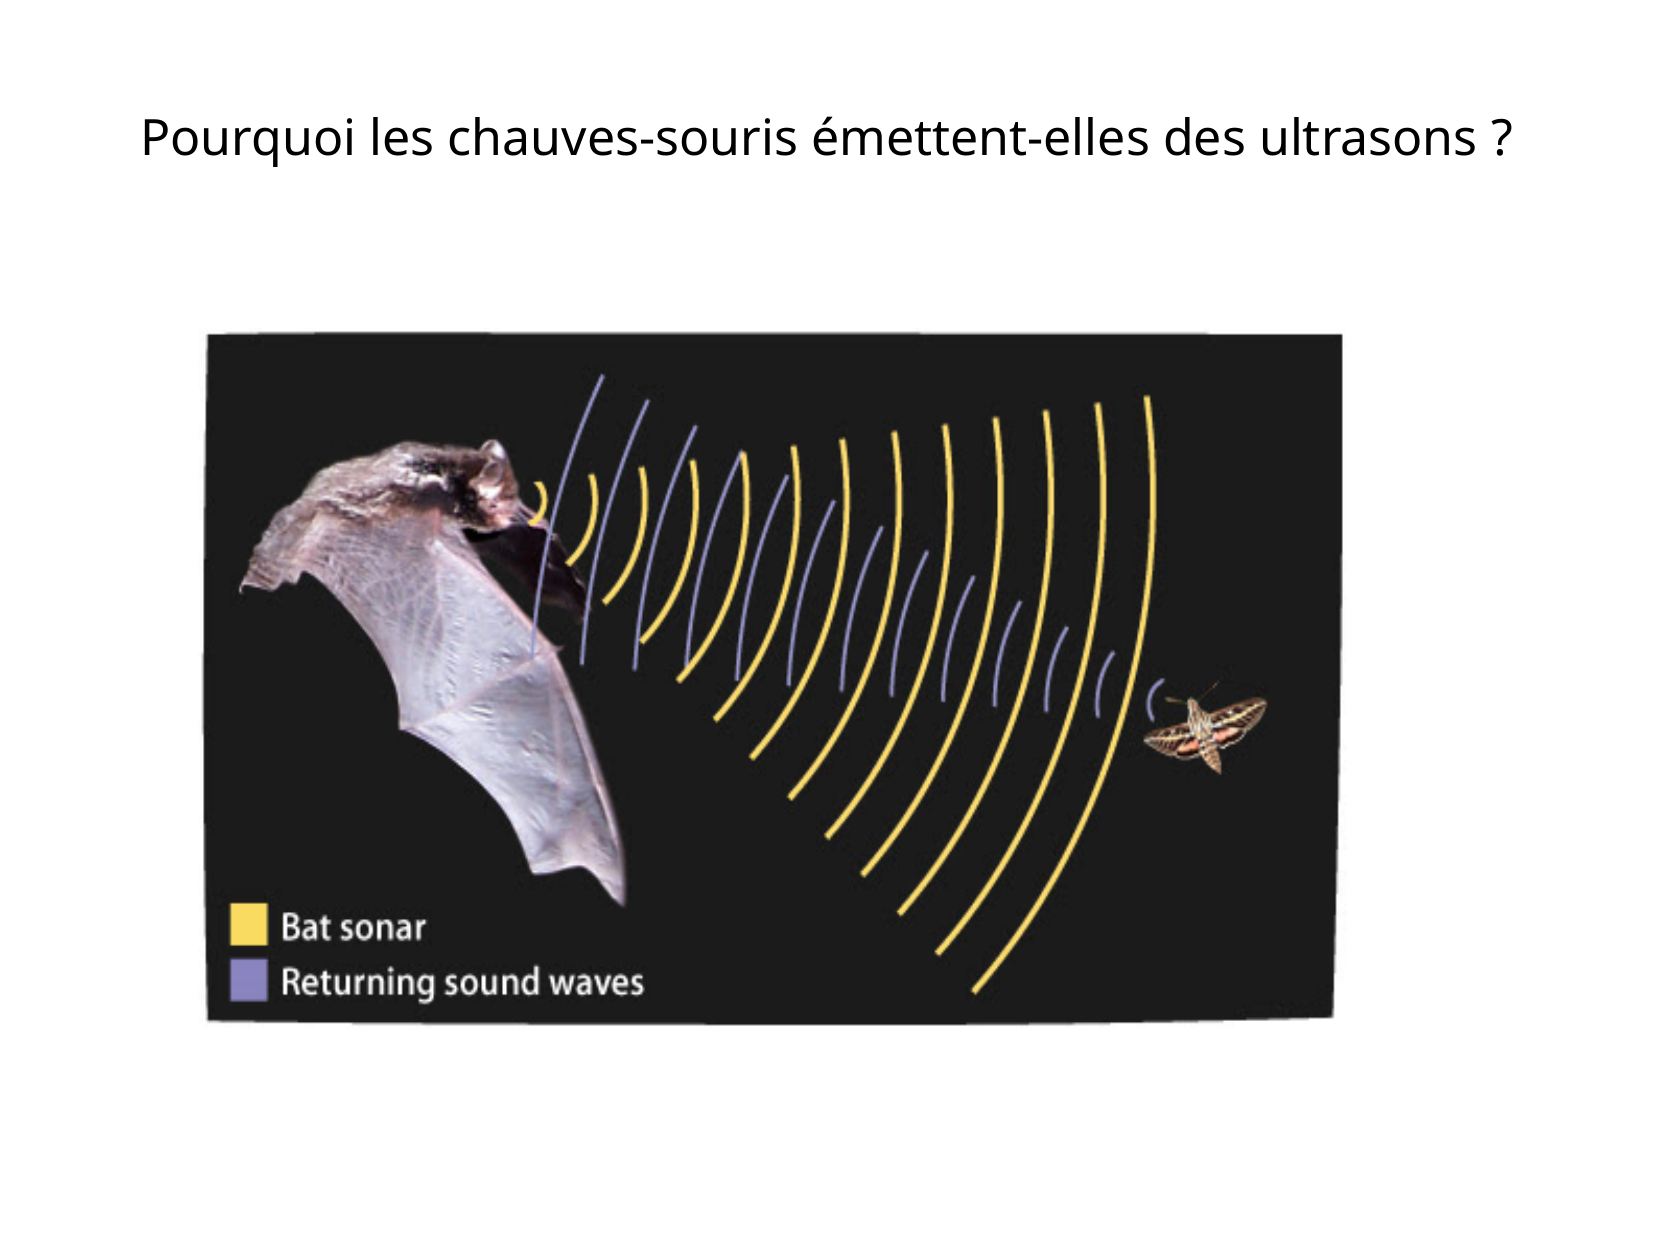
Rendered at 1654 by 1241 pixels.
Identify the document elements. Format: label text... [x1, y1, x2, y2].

text_box Pourquoi les chauves-souris émettent-elles des ultrasons ? [118, 94, 1536, 179]
picture [198, 328, 1347, 1028]
